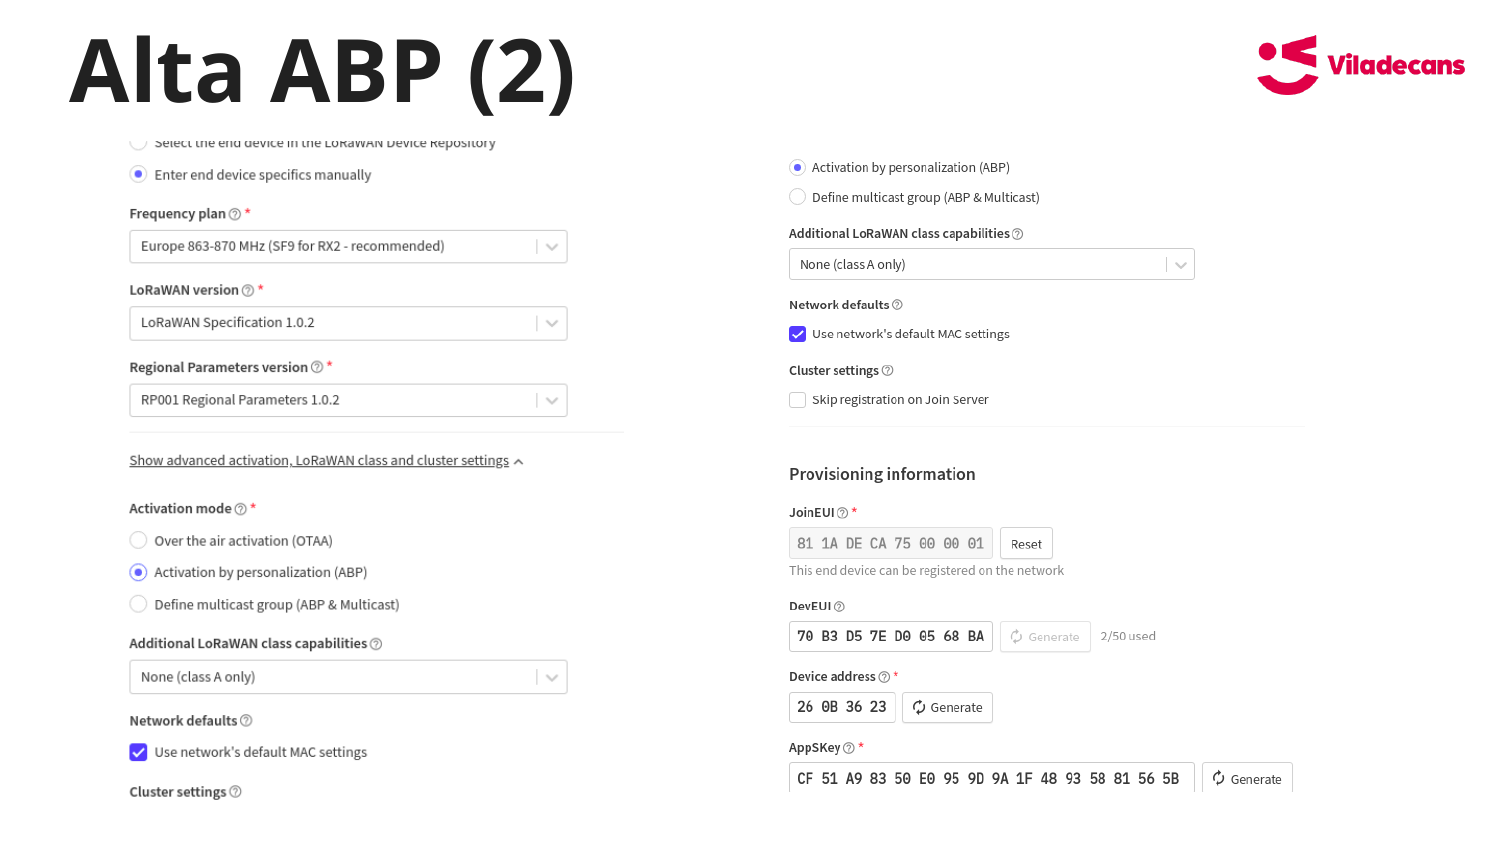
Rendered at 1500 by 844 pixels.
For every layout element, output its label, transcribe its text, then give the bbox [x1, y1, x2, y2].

picture [118, 141, 624, 804]
picture [779, 153, 1305, 792]
title Alta ABP (2) [55, 0, 1453, 132]
picture [1453, 35, 1465, 95]
